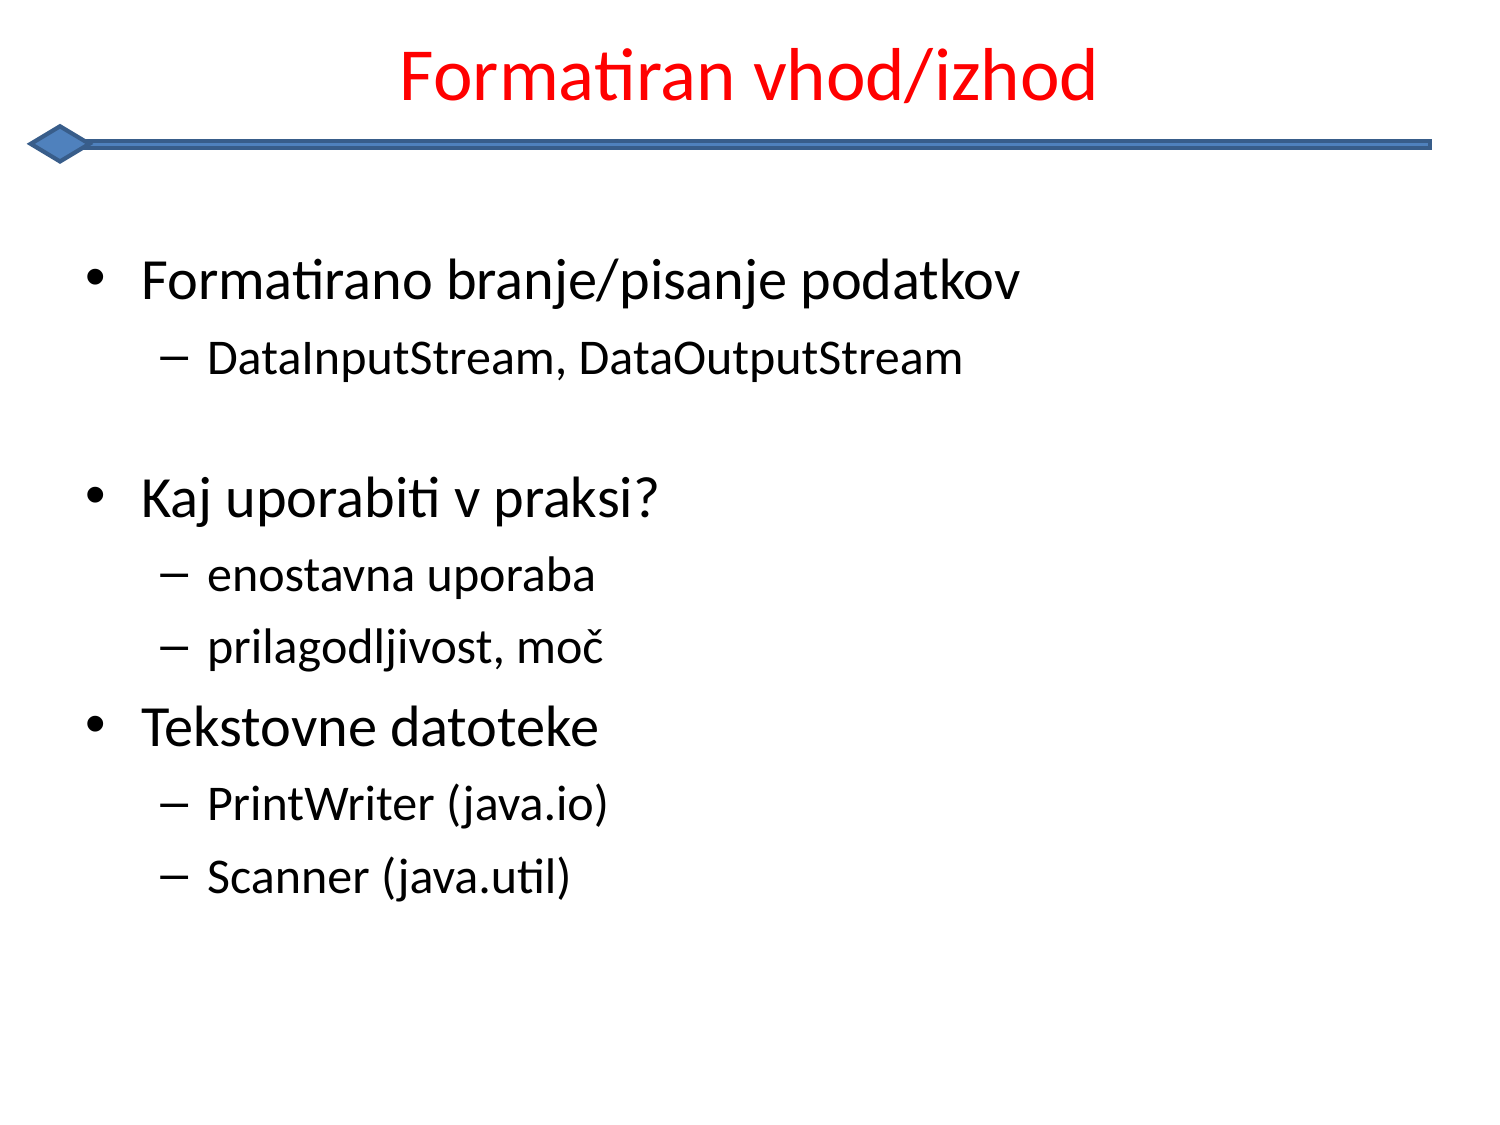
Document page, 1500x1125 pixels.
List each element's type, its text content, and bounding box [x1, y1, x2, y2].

title Formatiran vhod/izhod [0, 0, 1500, 141]
list Formatirano branje/pisanje podatkov DataInputStream, DataOutputStream Kaj uporabiti v praksi? enostavna uporaba prilagodljivost, moč Tekstovne datoteke PrintWriter (java.io) Scanner (java.util) [70, 234, 1421, 1022]
